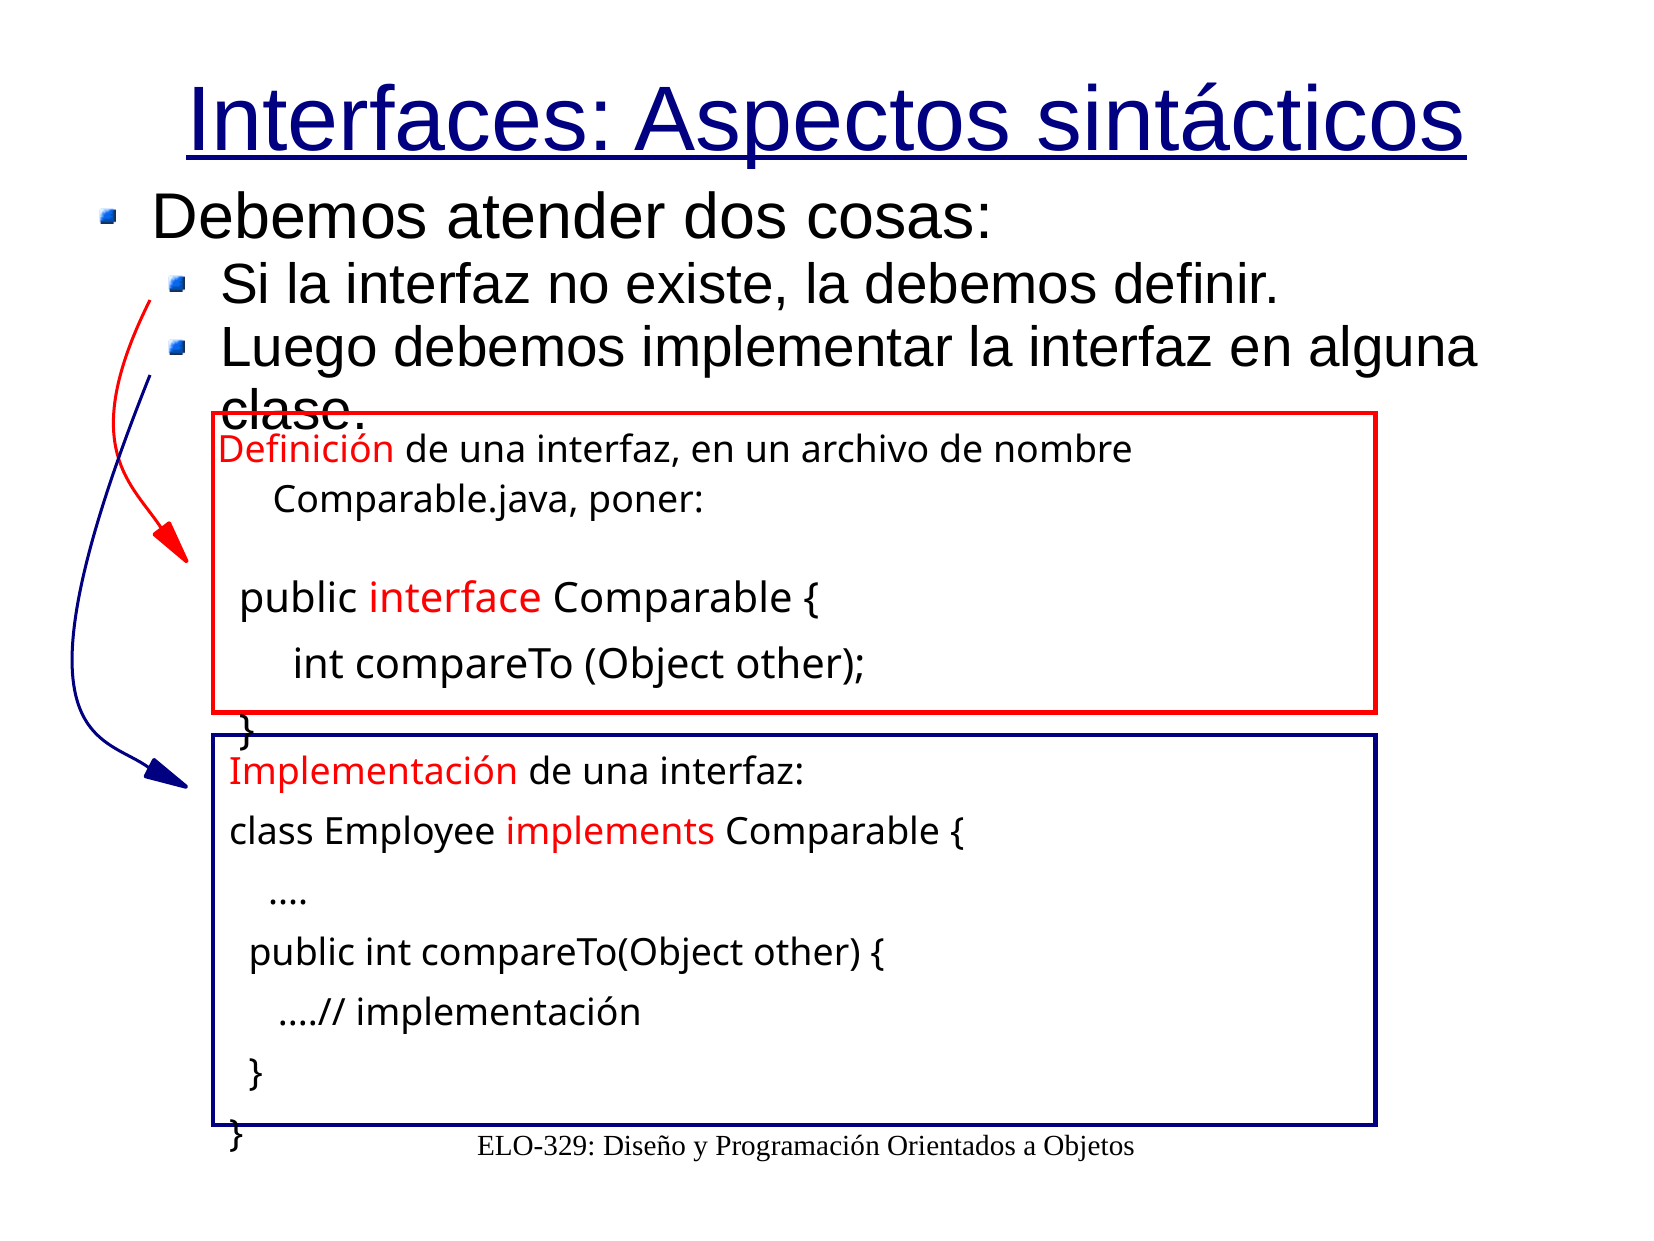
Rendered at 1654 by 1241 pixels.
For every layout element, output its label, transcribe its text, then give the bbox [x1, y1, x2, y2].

text_box Implementación de una interfaz: class Employee implements Comparable { .... public int compareTo(Object other) { ....// implementación } } [212, 735, 1376, 1125]
title Interfaces: Aspectos sintácticos [82, 49, 1571, 179]
list Debemos atender dos cosas: Si la interfaz no existe, la debemos definir. Luego debemos implementar la interfaz en alguna clase. [82, 179, 1613, 443]
text_box Definición de una interfaz, en un archivo de nombre Comparable.java, poner: public interface Comparable { int compareTo (Object other); } [212, 412, 1376, 713]
